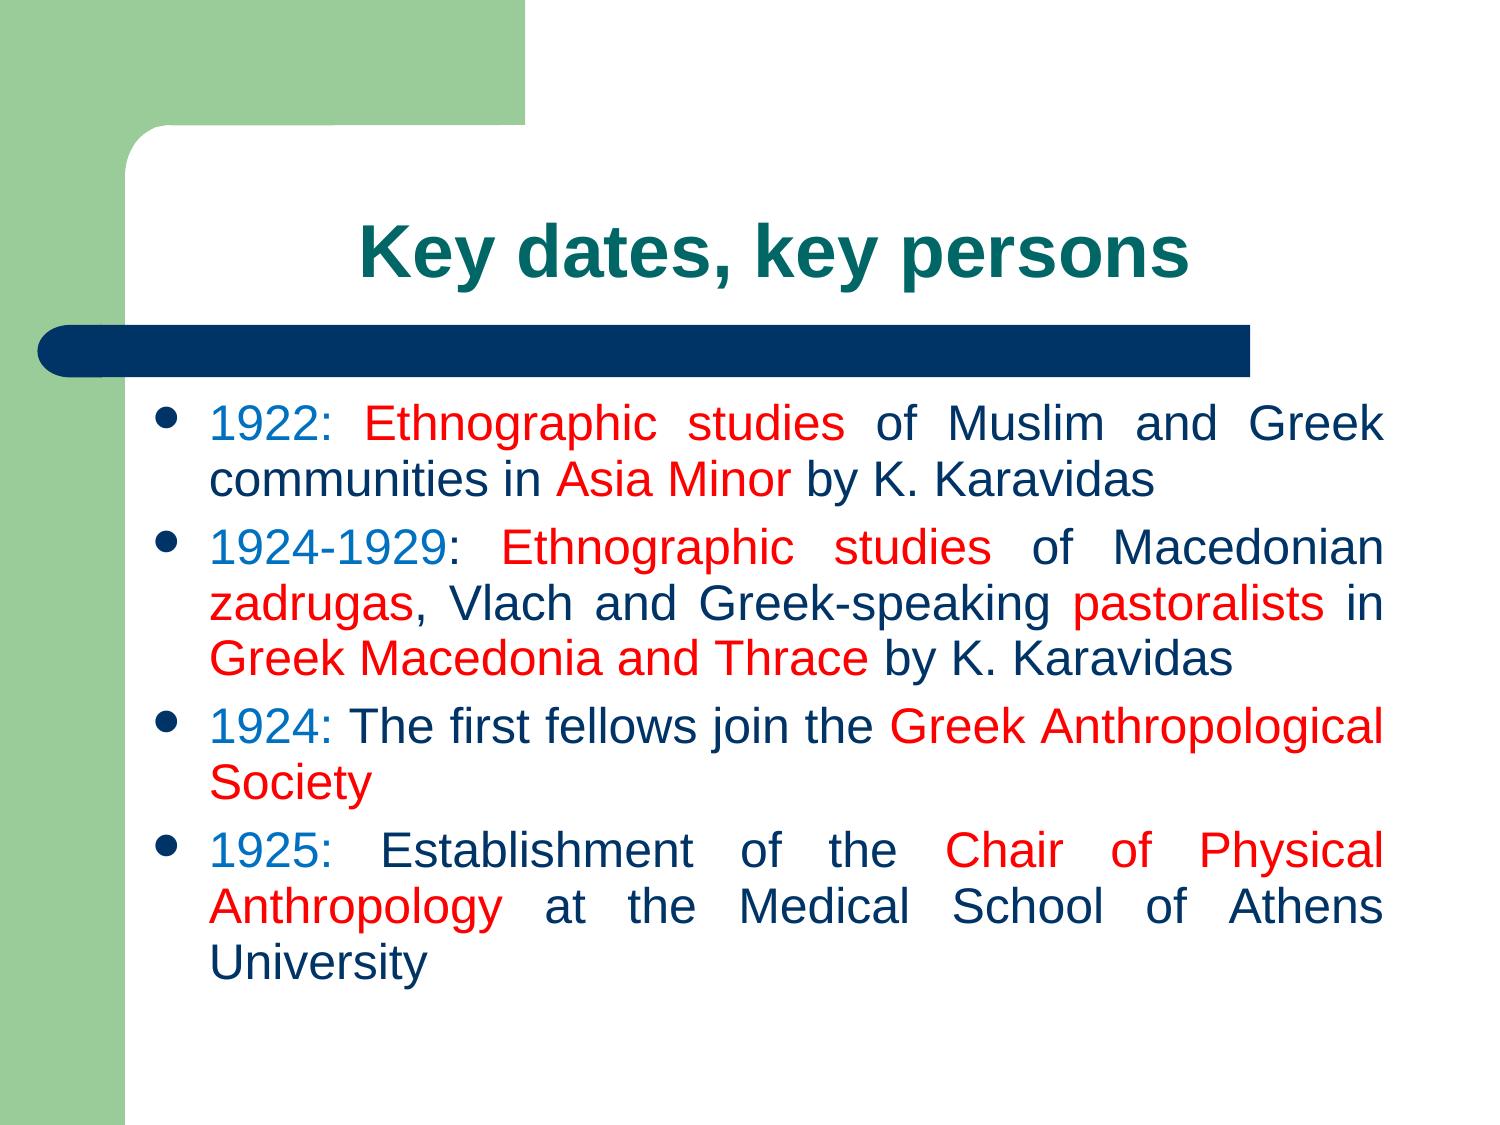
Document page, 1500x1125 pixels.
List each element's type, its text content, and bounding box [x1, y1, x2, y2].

list 1922: Ethnographic studies of Muslim and Greek communities in Asia Minor by K. Karavidas 1924-1929: Ethnographic studies of Macedonian zadrugas, Vlach and Greek-speaking pastoralists in Greek Macedonia and Thrace by K. Karavidas 1924: The first fellows join the Greek Anthropological Society 1925: Establishment of the Chair of Physical Anthropology at the Medical School of Athens University [137, 387, 1400, 1066]
title Key dates, key persons [136, 136, 1414, 301]
